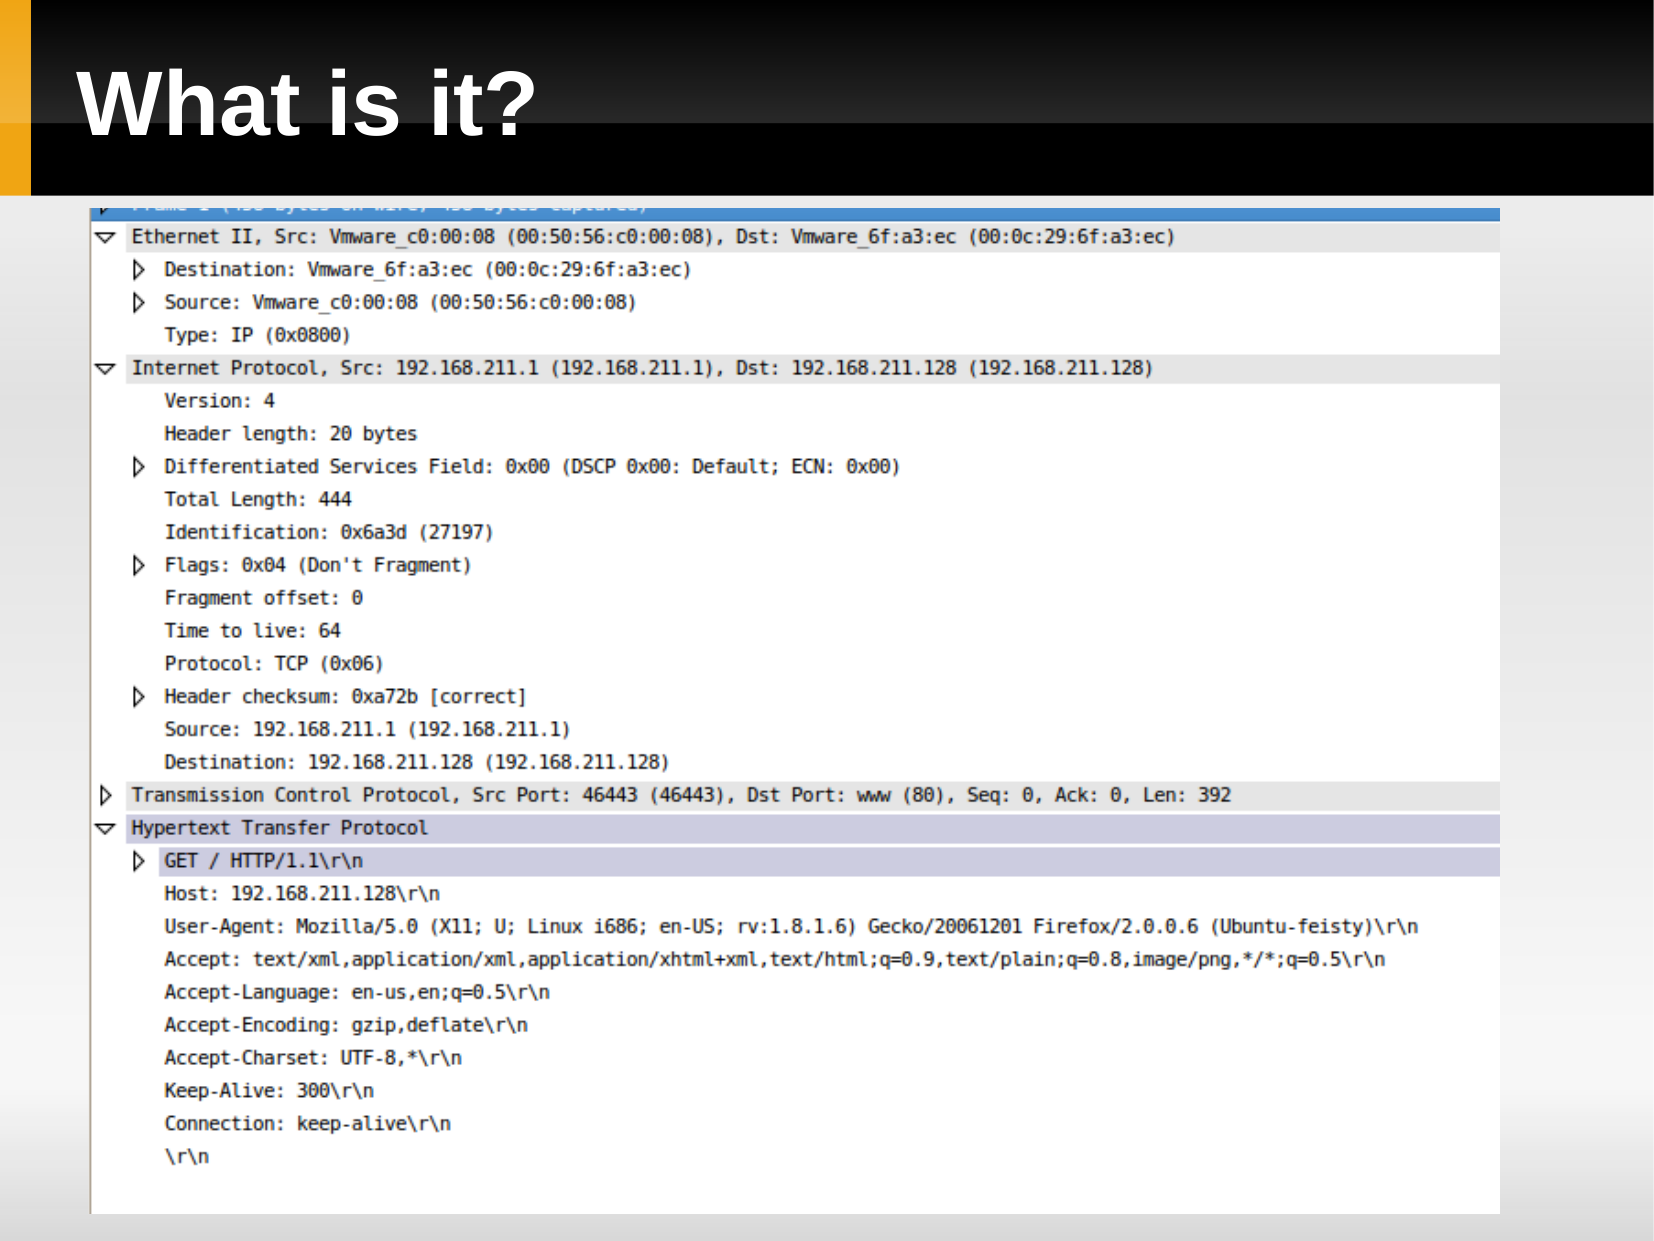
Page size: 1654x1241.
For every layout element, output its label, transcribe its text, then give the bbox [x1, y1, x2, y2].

picture [0, 0, 1654, 1241]
title What is it? [76, 0, 1565, 208]
